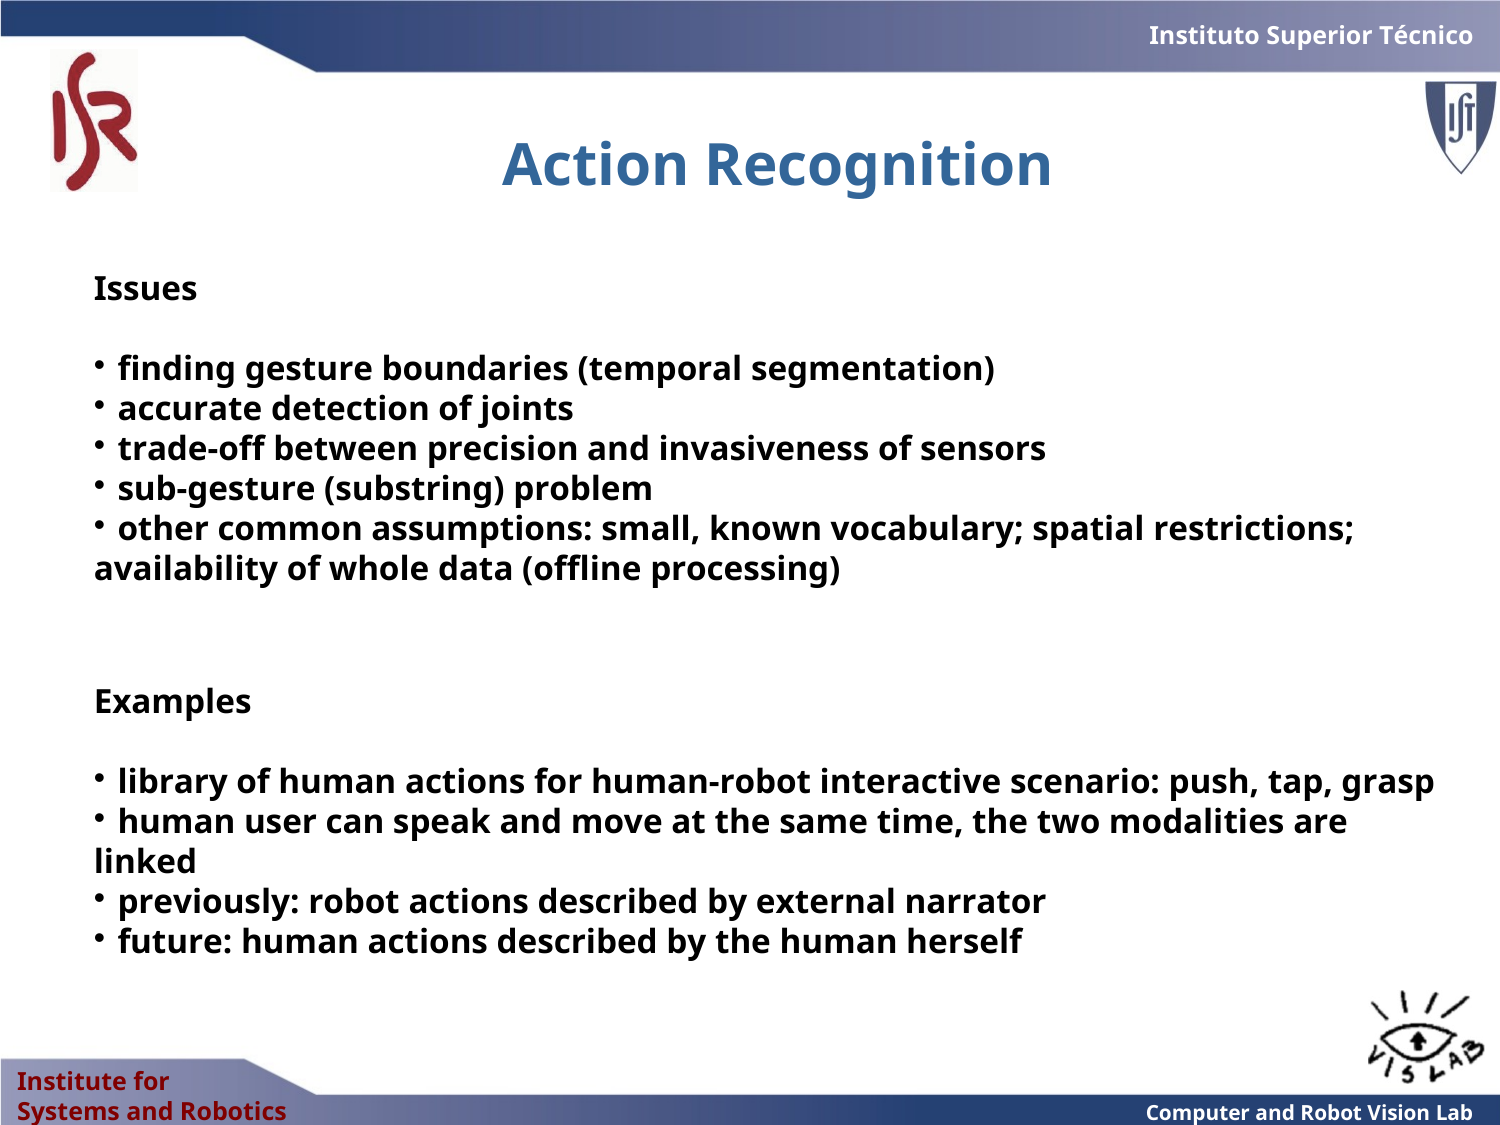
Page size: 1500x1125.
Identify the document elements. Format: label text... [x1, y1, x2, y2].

text_box Issues finding gesture boundaries (temporal segmentation) accurate detection of joints trade-off between precision and invasiveness of sensors sub-gesture (substring) problem other common assumptions: small, known vocabulary; spatial restrictions; availability of whole data (offline processing) [93, 234, 1413, 621]
picture [0, 0, 1500, 1125]
text_box Action Recognition [227, 104, 1329, 221]
text_box Examples library of human actions for human-robot interactive scenario: push, tap, grasp human user can speak and move at the same time, the two modalities are linked previously: robot actions described by external narrator future: human actions described by the human herself [93, 621, 1454, 1020]
